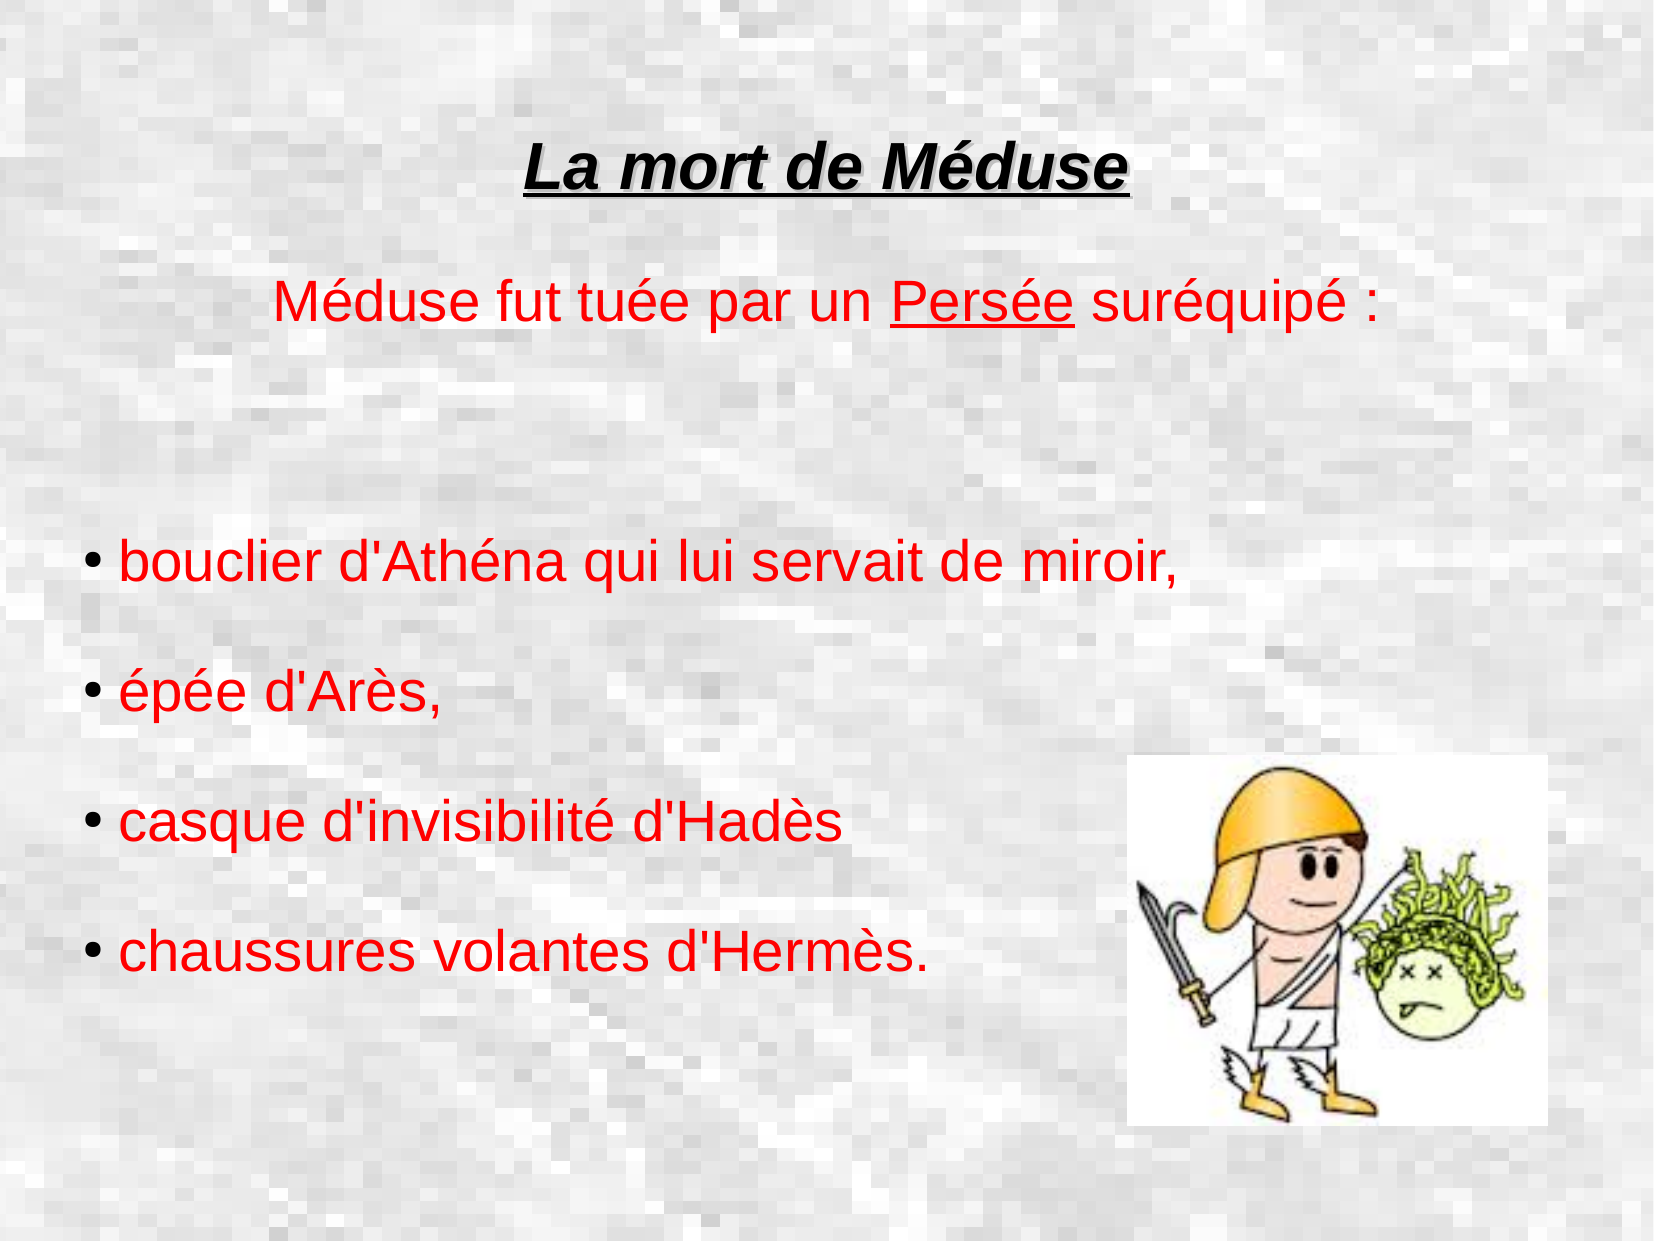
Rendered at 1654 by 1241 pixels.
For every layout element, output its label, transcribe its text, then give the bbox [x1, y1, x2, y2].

subtitle La mort de Méduse Méduse fut tuée par un Persée suréquipé : bouclier d'Athéna qui lui servait de miroir, épée d'Arès, casque d'invisibilité d'Hadès chaussures volantes d'Hermès. [82, 49, 1571, 1193]
picture [0, 0, 1654, 1241]
